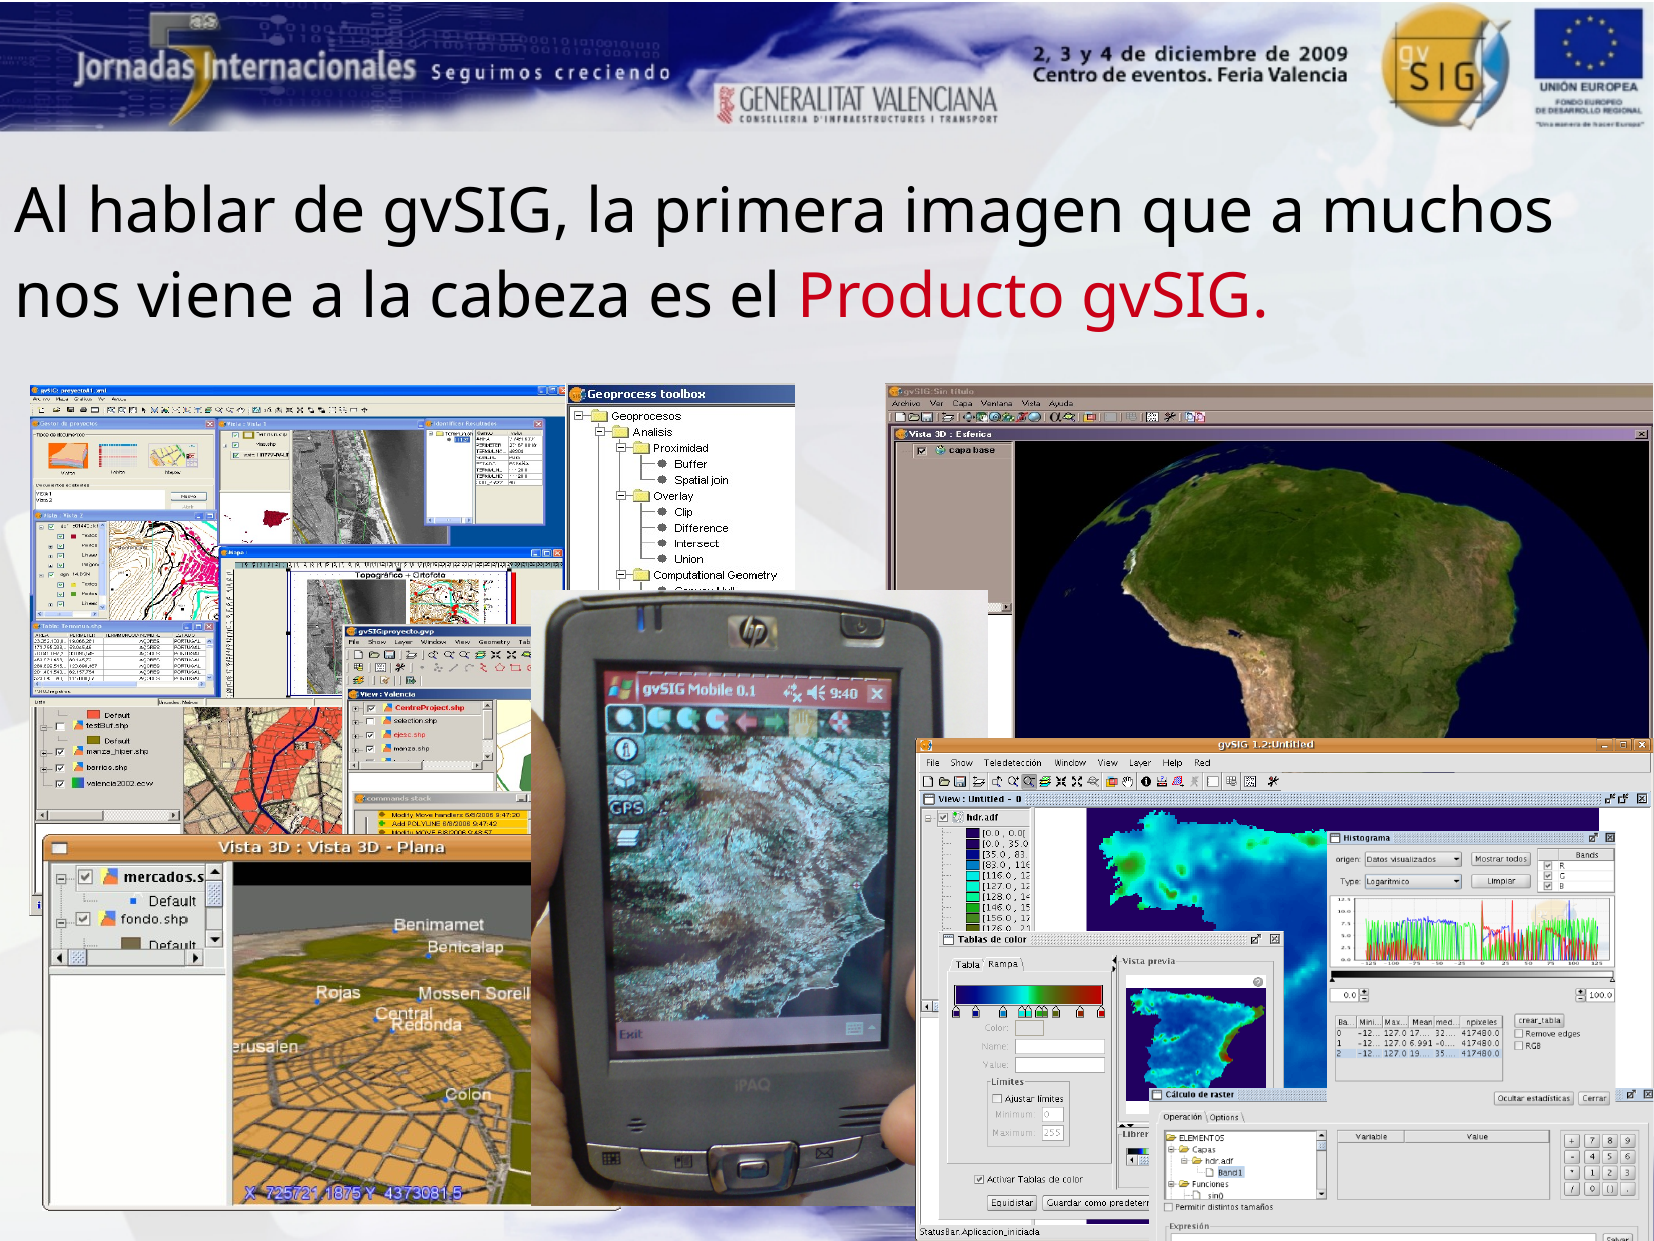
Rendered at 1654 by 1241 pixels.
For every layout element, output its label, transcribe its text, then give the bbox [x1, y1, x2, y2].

picture [0, 2, 1654, 158]
picture [0, 327, 1654, 1241]
text_box Al hablar de gvSIG, la primera imagen que a muchos nos viene a la cabeza es el Producto gvSIG. [0, 158, 1654, 327]
